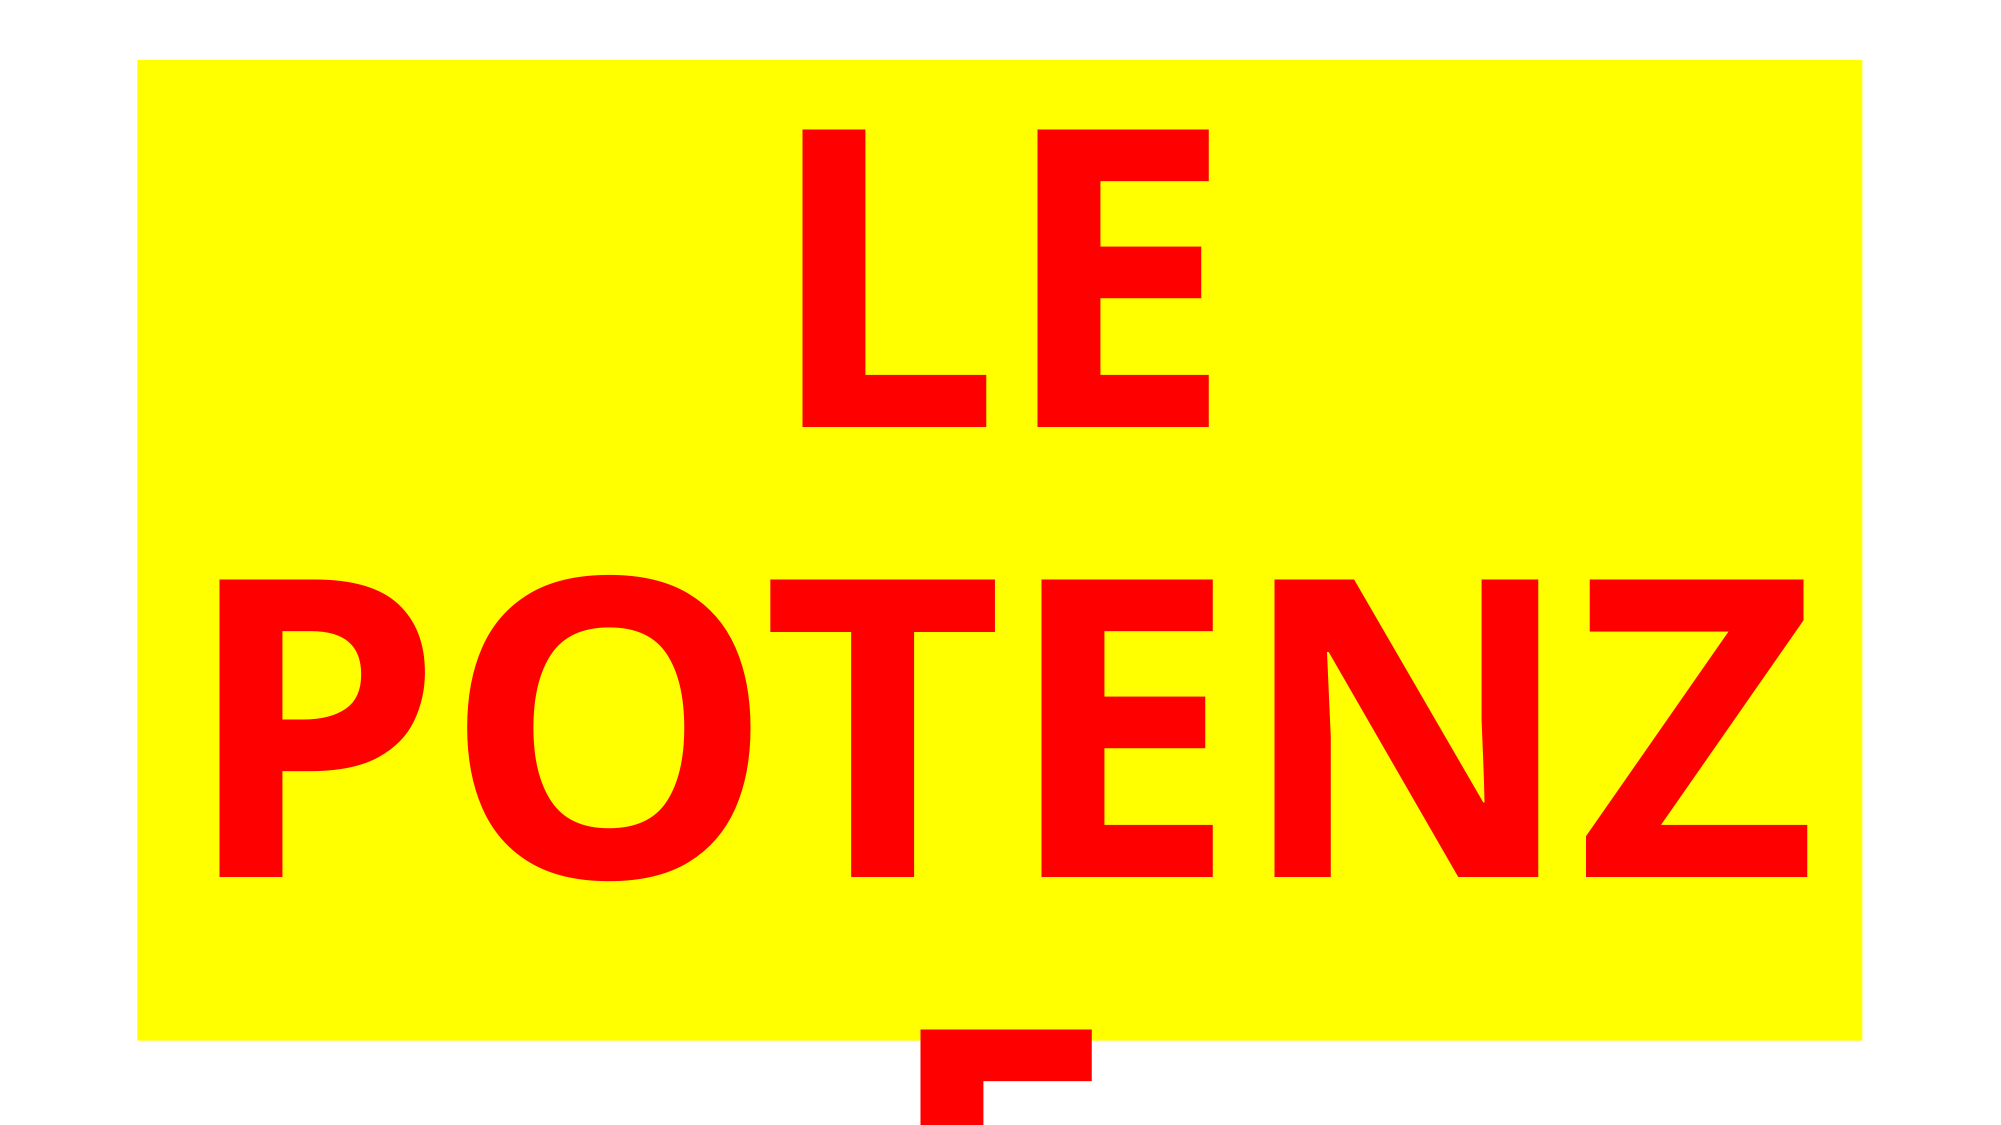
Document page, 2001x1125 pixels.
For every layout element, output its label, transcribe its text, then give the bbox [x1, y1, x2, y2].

title LE POTENZE [137, 59, 1863, 1041]
